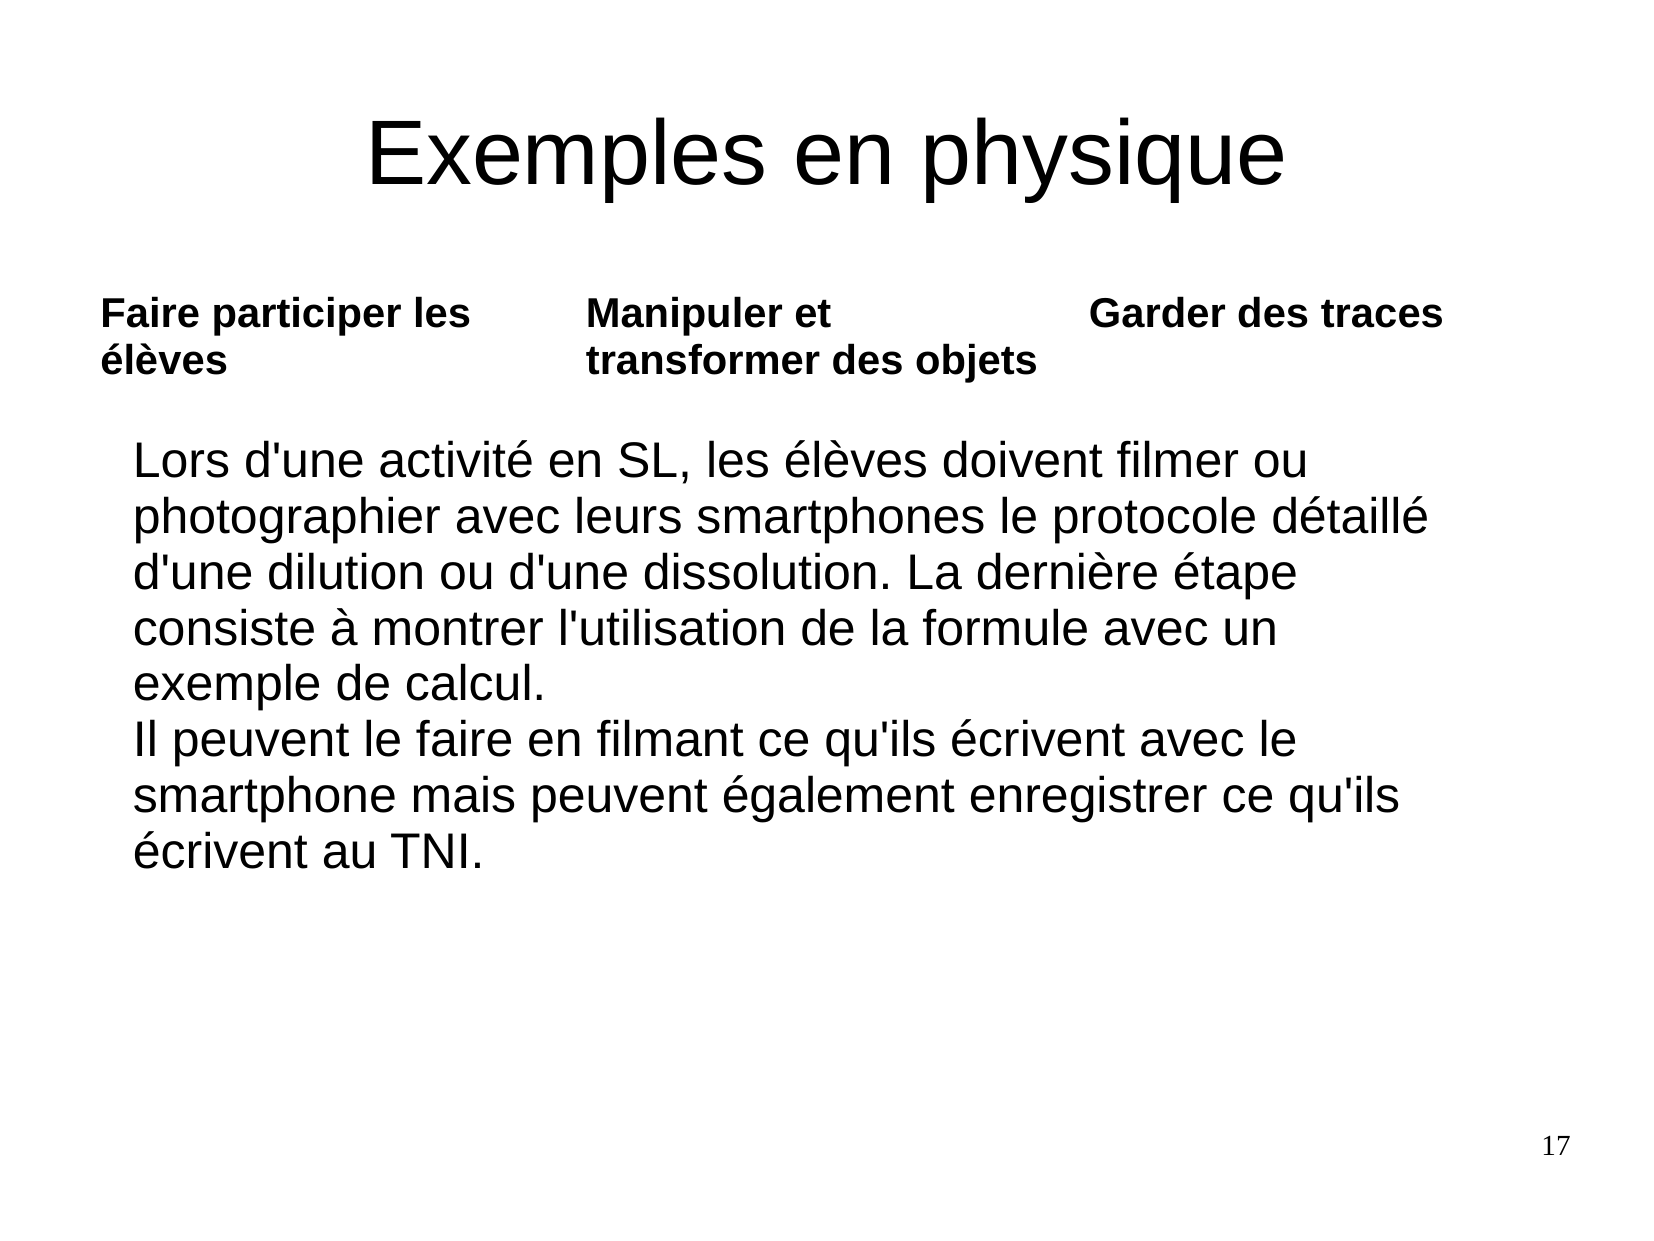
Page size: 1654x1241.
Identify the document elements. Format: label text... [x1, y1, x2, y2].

text_box Lors d'une activité en SL, les élèves doivent filmer ou photographier avec leurs smartphones le protocole détaillé d'une dilution ou d'une dissolution. La dernière étape consiste à montrer l'utilisation de la formule avec un exemple de calcul. Il peuvent le faire en filmant ce qu'ils écrivent avec le smartphone mais peuvent également enregistrer ce qu'ils écrivent au TNI. [118, 425, 1489, 928]
list Faire participer les élèves [100, 290, 580, 1094]
title Exemples en physique [82, 49, 1571, 257]
list Garder des traces [1088, 290, 1569, 666]
list Manipuler et transformer des objets [585, 290, 1065, 425]
